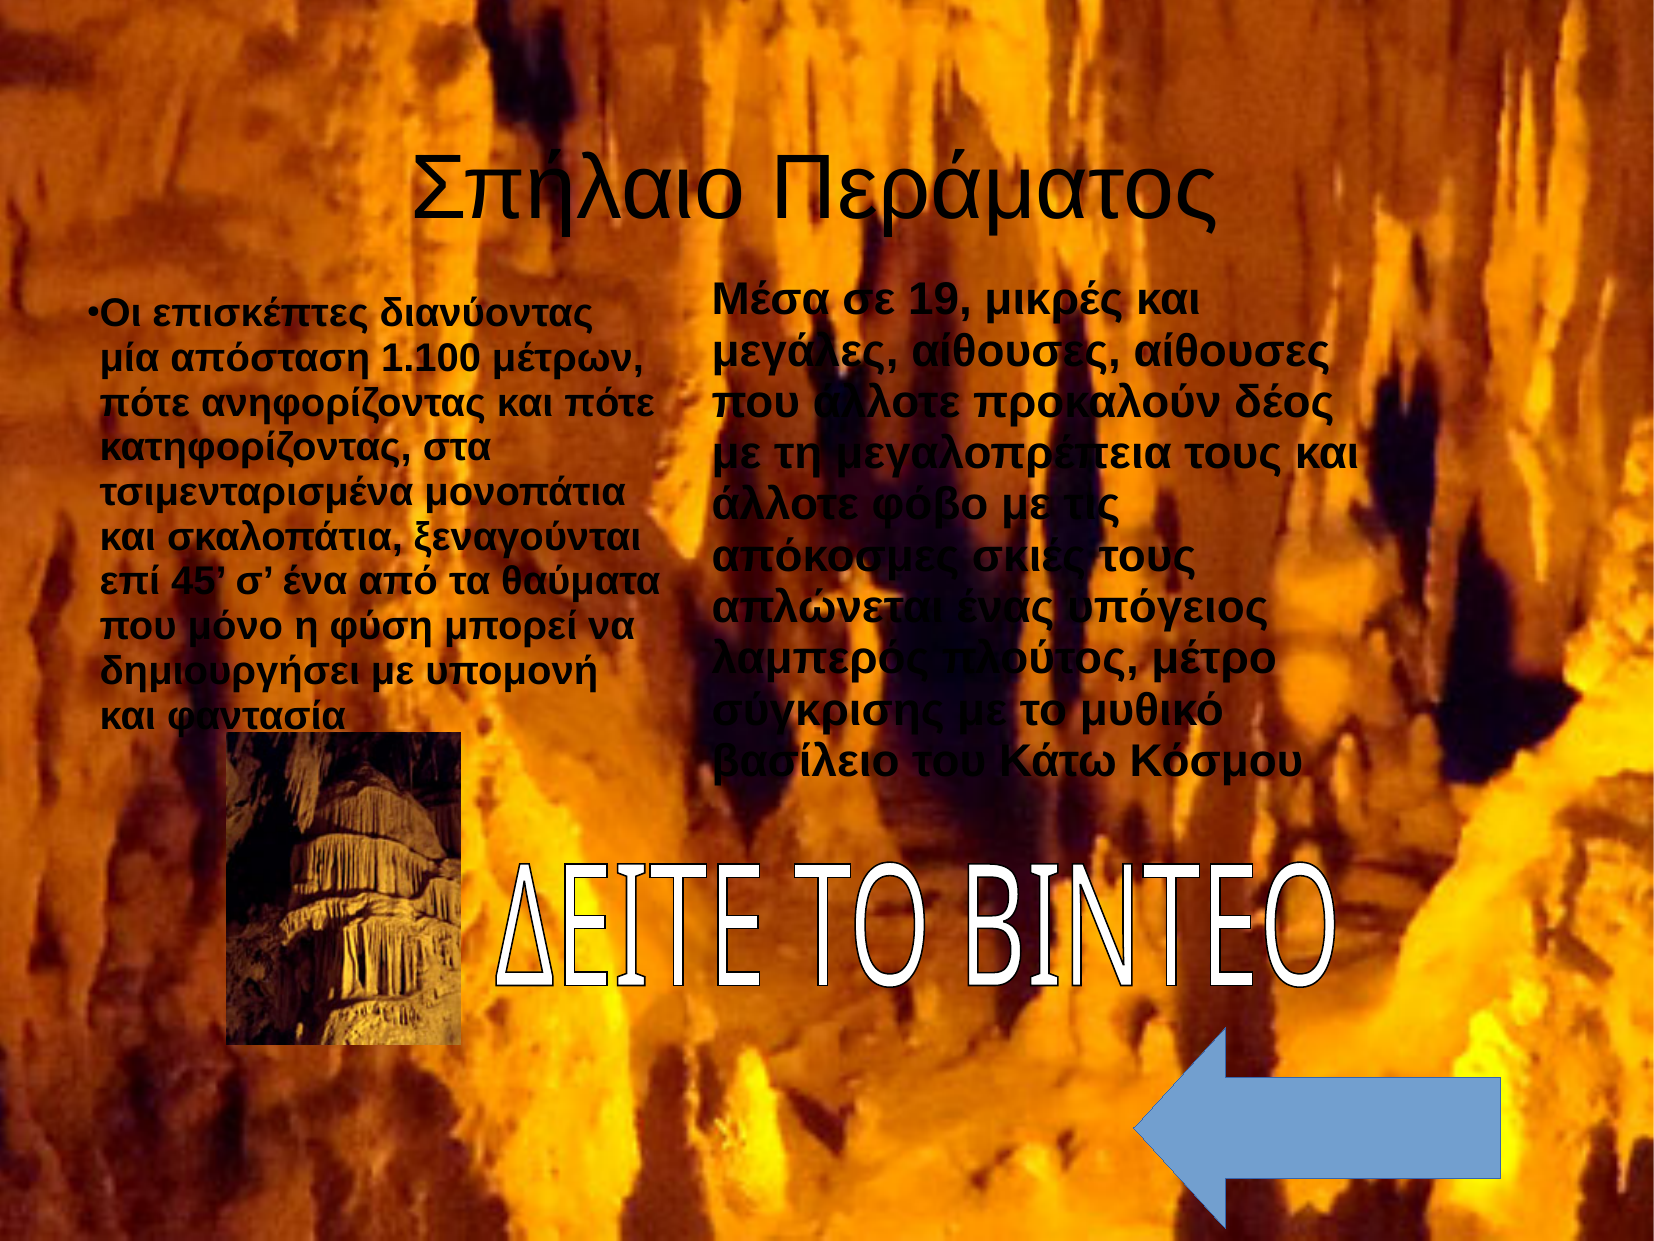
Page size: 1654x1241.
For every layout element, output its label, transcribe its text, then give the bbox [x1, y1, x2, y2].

text_box ΔΕΙΤΕ ΤΟ ΒΙΝΤΕΟ [1265, 862, 1335, 988]
text_box ΔΕΙΤΕ ΤΟ ΒΙΝΤΕΟ [650, 864, 707, 986]
picture [0, 0, 1654, 1241]
text_box ΔΕΙΤΕ ΤΟ ΒΙΝΤΕΟ [617, 863, 645, 986]
text_box ΔΕΙΤΕ ΤΟ ΒΙΝΤΕΟ [855, 862, 925, 988]
title Σπήλαιο Περάματος [70, 83, 1560, 291]
text_box ΔΕΙΤΕ ΤΟ ΒΙΝΤΕΟ [496, 863, 553, 986]
text_box ΔΕΙΤΕ ΤΟ ΒΙΝΤΕΟ [1030, 863, 1058, 986]
text_box ΔΕΙΤΕ ΤΟ ΒΙΝΤΕΟ [794, 864, 851, 986]
text_box ΔΕΙΤΕ ΤΟ ΒΙΝΤΕΟ [717, 863, 760, 986]
text_box ΔΕΙΤΕ ΤΟ ΒΙΝΤΕΟ [1143, 864, 1200, 986]
list Οι επισκέπτες διανύοντας μία απόσταση 1.100 μέτρων, πότε ανηφορίζοντας και πότε κατηφορίζοντας, στα τσιμενταρισμένα μονοπάτια και σκαλοπάτια, ξεναγούνται επί 45’ σ’ ένα από τα θαύματα που μόνο η φύση μπορεί να δημιουργήσει με υπομονή και φαντασία [82, 290, 662, 768]
text_box ΔΕΙΤΕ ΤΟ ΒΙΝΤΕΟ [1210, 863, 1253, 986]
text_box ΔΕΙΤΕ ΤΟ ΒΙΝΤΕΟ [565, 863, 608, 986]
text_box [1133, 1027, 1501, 1229]
text_box Μέσα σε 19, μικρές και μεγάλες, αίθουσες, αίθουσες που άλλοτε προκαλούν δέος με τη μεγαλοπρέπεια τους και άλλοτε φόβο με τις απόκοσμες σκιές τους απλώνεται ένας υπόγειος λαμπερός πλούτος, μέτρο σύγκρισης με το μυθικό βασίλειο του Κάτω Κόσμου [696, 265, 1382, 794]
text_box ΔΕΙΤΕ ΤΟ ΒΙΝΤΕΟ [1072, 863, 1132, 986]
text_box ΔΕΙΤΕ ΤΟ ΒΙΝΤΕΟ [968, 863, 1021, 986]
